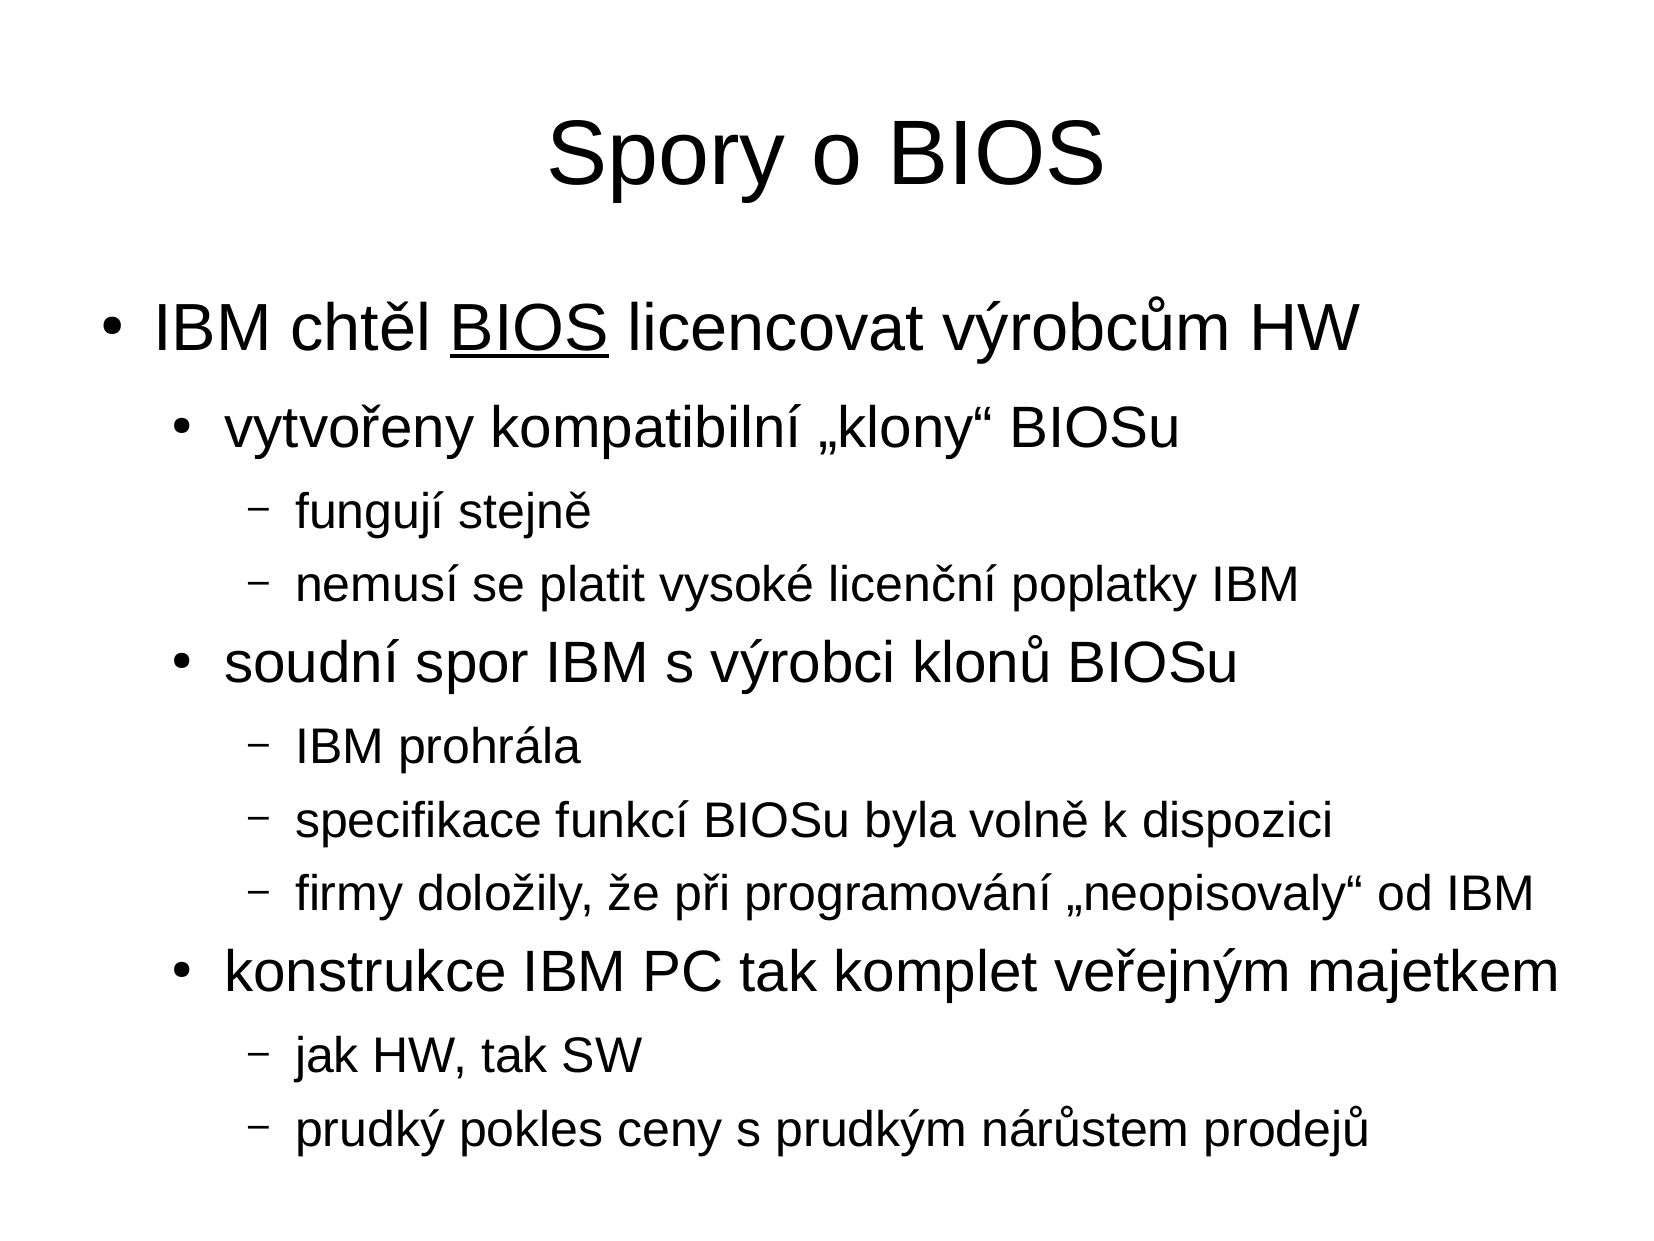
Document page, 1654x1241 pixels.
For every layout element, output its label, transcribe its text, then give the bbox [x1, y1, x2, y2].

list IBM chtěl BIOS licencovat výrobcům HW vytvořeny kompatibilní „klony“ BIOSu fungují stejně nemusí se platit vysoké licenční poplatky IBM soudní spor IBM s výrobci klonů BIOSu IBM prohrála specifikace funkcí BIOSu byla volně k dispozici firmy doložily, že při programování „neopisovaly“ od IBM konstrukce IBM PC tak komplet veřejným majetkem jak HW, tak SW prudký pokles ceny s prudkým nárůstem prodejů [82, 290, 1571, 1158]
title Spory o BIOS [82, 49, 1571, 257]
